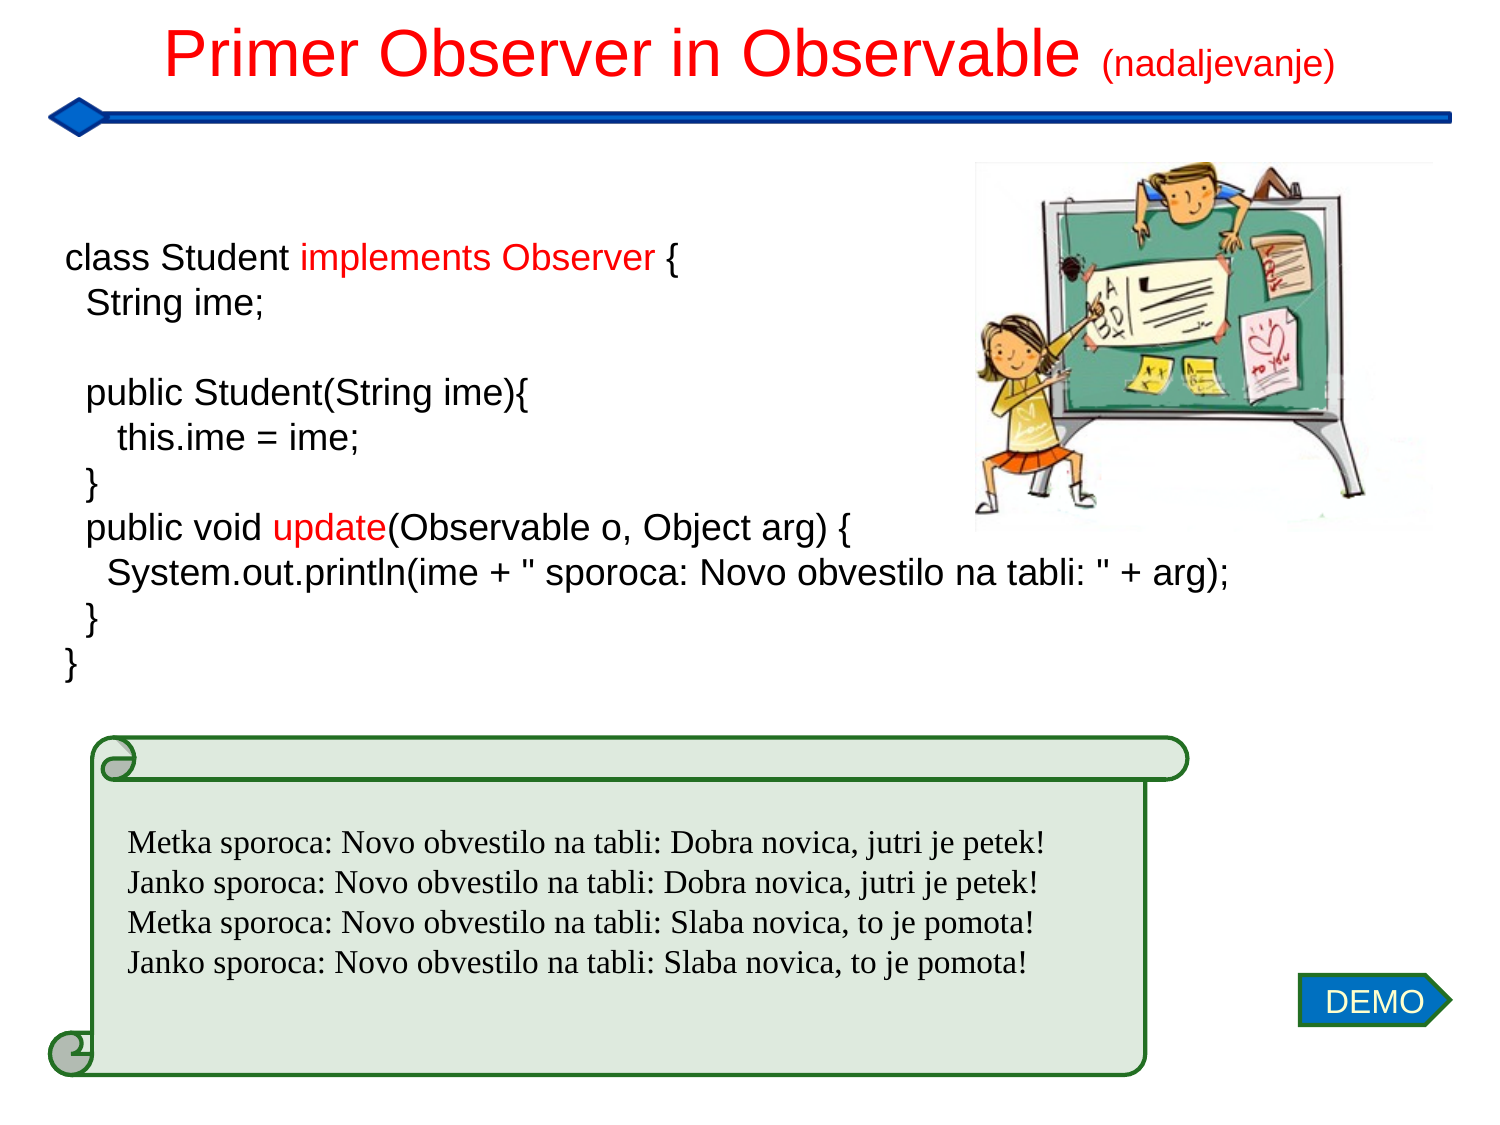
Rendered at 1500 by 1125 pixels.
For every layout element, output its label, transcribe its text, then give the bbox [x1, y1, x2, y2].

picture [48, 100, 1452, 137]
title Primer Observer in Observable (nadaljevanje) [12, 0, 1488, 100]
text_box [49, 737, 1188, 1075]
picture [975, 162, 1433, 532]
text_box Metka sporoca: Novo obvestilo na tabli: Dobra novica, jutri je petek! Janko sporoca: Novo obvestilo na tabli: Dobra novica, jutri je petek! Metka sporoca: Novo obvestilo na tabli: Slaba novica, to je pomota! Janko sporoca: Novo obvestilo na tabli: Slaba novica, to je pomota! [112, 812, 1113, 1028]
text_box class Student implements Observer { String ime; public Student(String ime){ this.ime = ime; } public void update(Observable o, Object arg) { System.out.println(ime + " sporoca: Novo obvestilo na tabli: " + arg); } } [50, 224, 1401, 736]
text_box DEMO [1299, 974, 1451, 1026]
